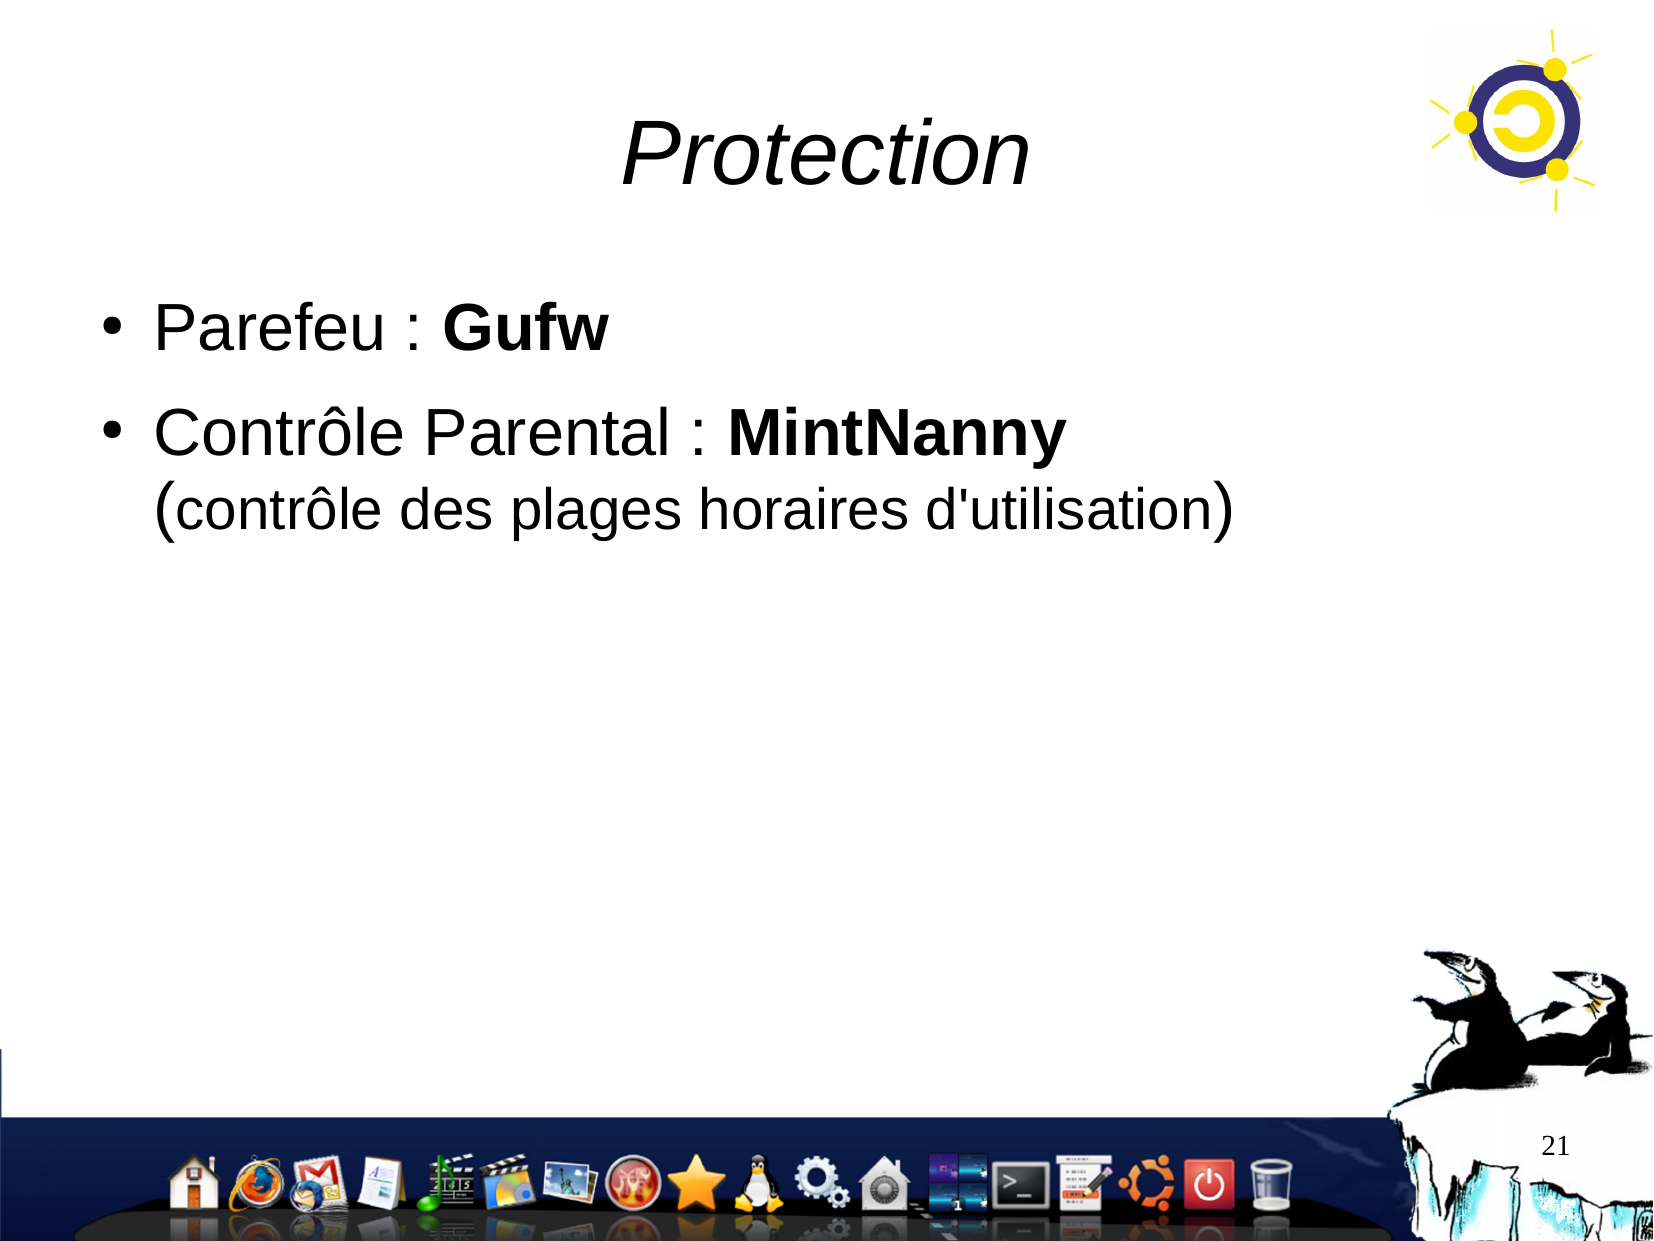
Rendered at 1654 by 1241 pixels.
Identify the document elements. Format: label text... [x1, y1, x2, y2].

title Protection [82, 49, 1571, 257]
list Parefeu : Gufw Contrôle Parental : MintNanny (contrôle des plages horaires d'utilisation) [82, 290, 1571, 1109]
picture [0, 29, 1653, 1241]
